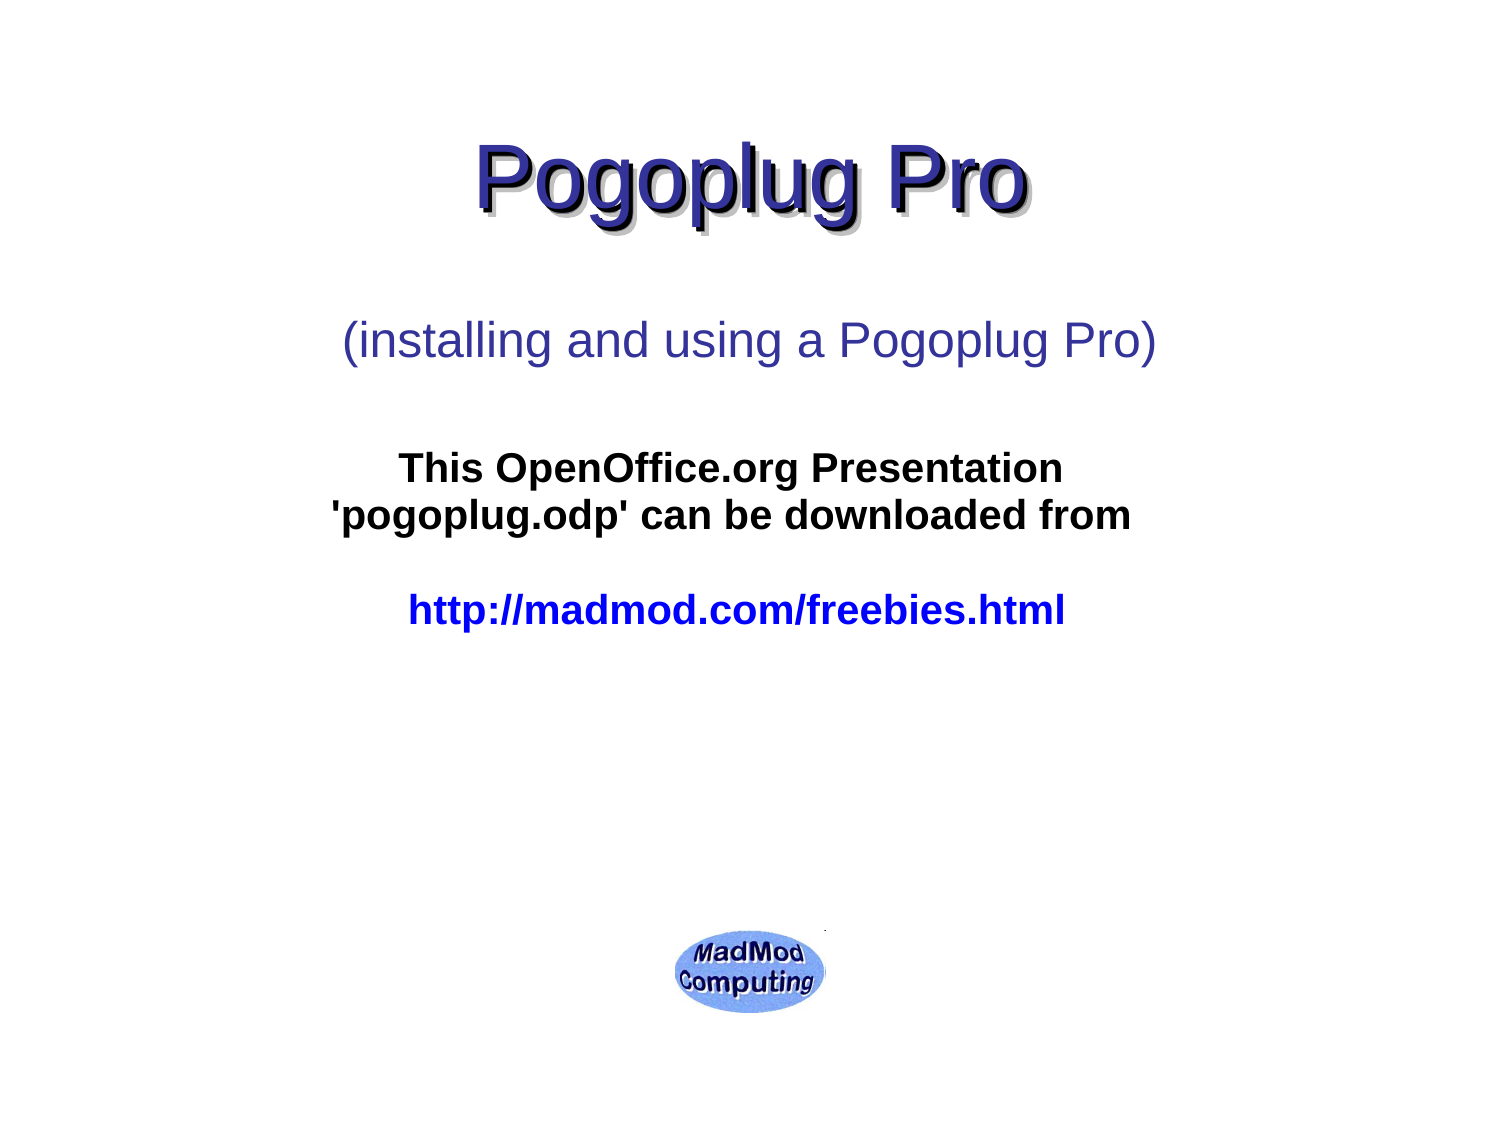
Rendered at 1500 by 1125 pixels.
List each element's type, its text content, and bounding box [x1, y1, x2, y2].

title Pogoplug Pro [187, 116, 1313, 238]
picture [675, 930, 826, 1013]
text_box (installing and using a Pogoplug Pro) [300, 299, 1201, 376]
subtitle This OpenOffice.org Presentation 'pogoplug.odp' can be downloaded from http://madmod.com/freebies.html [225, 444, 1163, 650]
